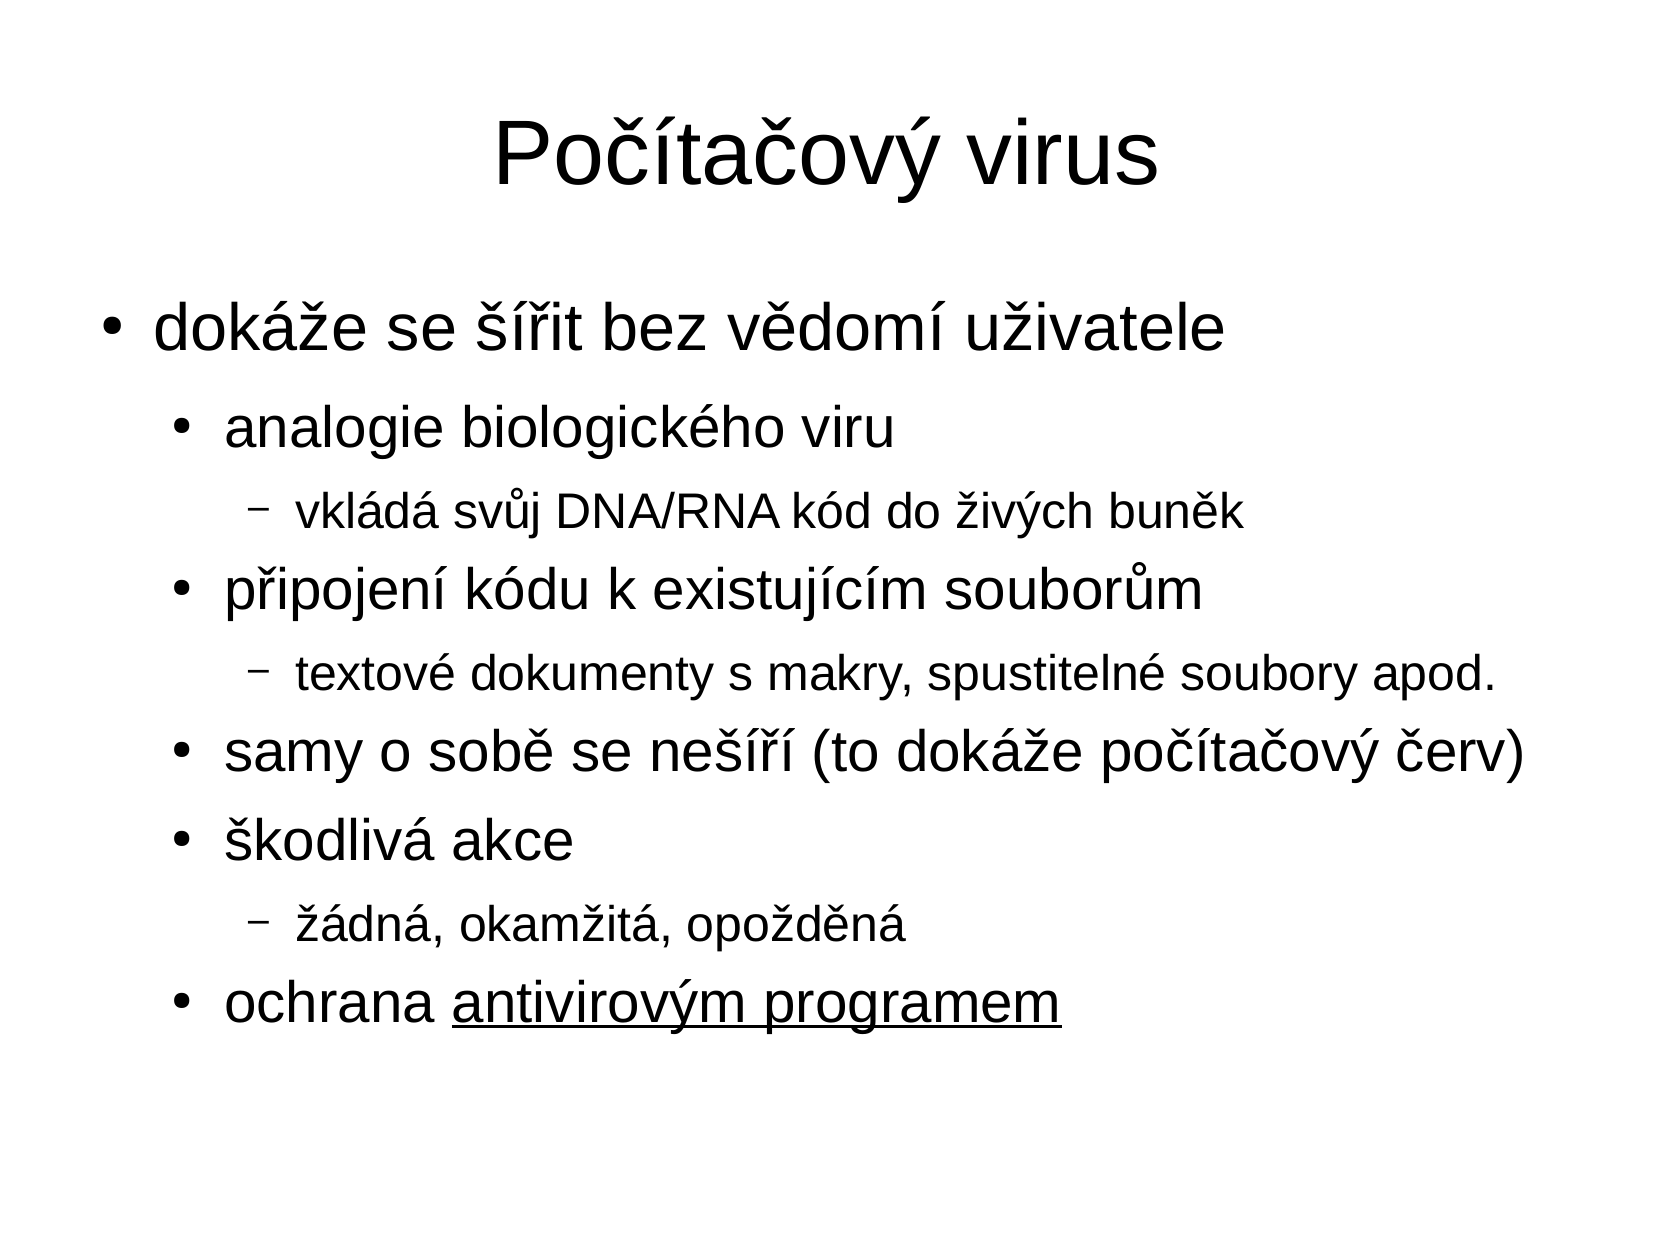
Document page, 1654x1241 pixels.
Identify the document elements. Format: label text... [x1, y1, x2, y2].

title Počítačový virus [82, 49, 1571, 257]
list dokáže se šířit bez vědomí uživatele analogie biologického viru vkládá svůj DNA/RNA kód do živých buněk připojení kódu k existujícím souborům textové dokumenty s makry, spustitelné soubory apod. samy o sobě se nešíří (to dokáže počítačový červ) škodlivá akce žádná, okamžitá, opožděná ochrana antivirovým programem [82, 290, 1571, 1109]
